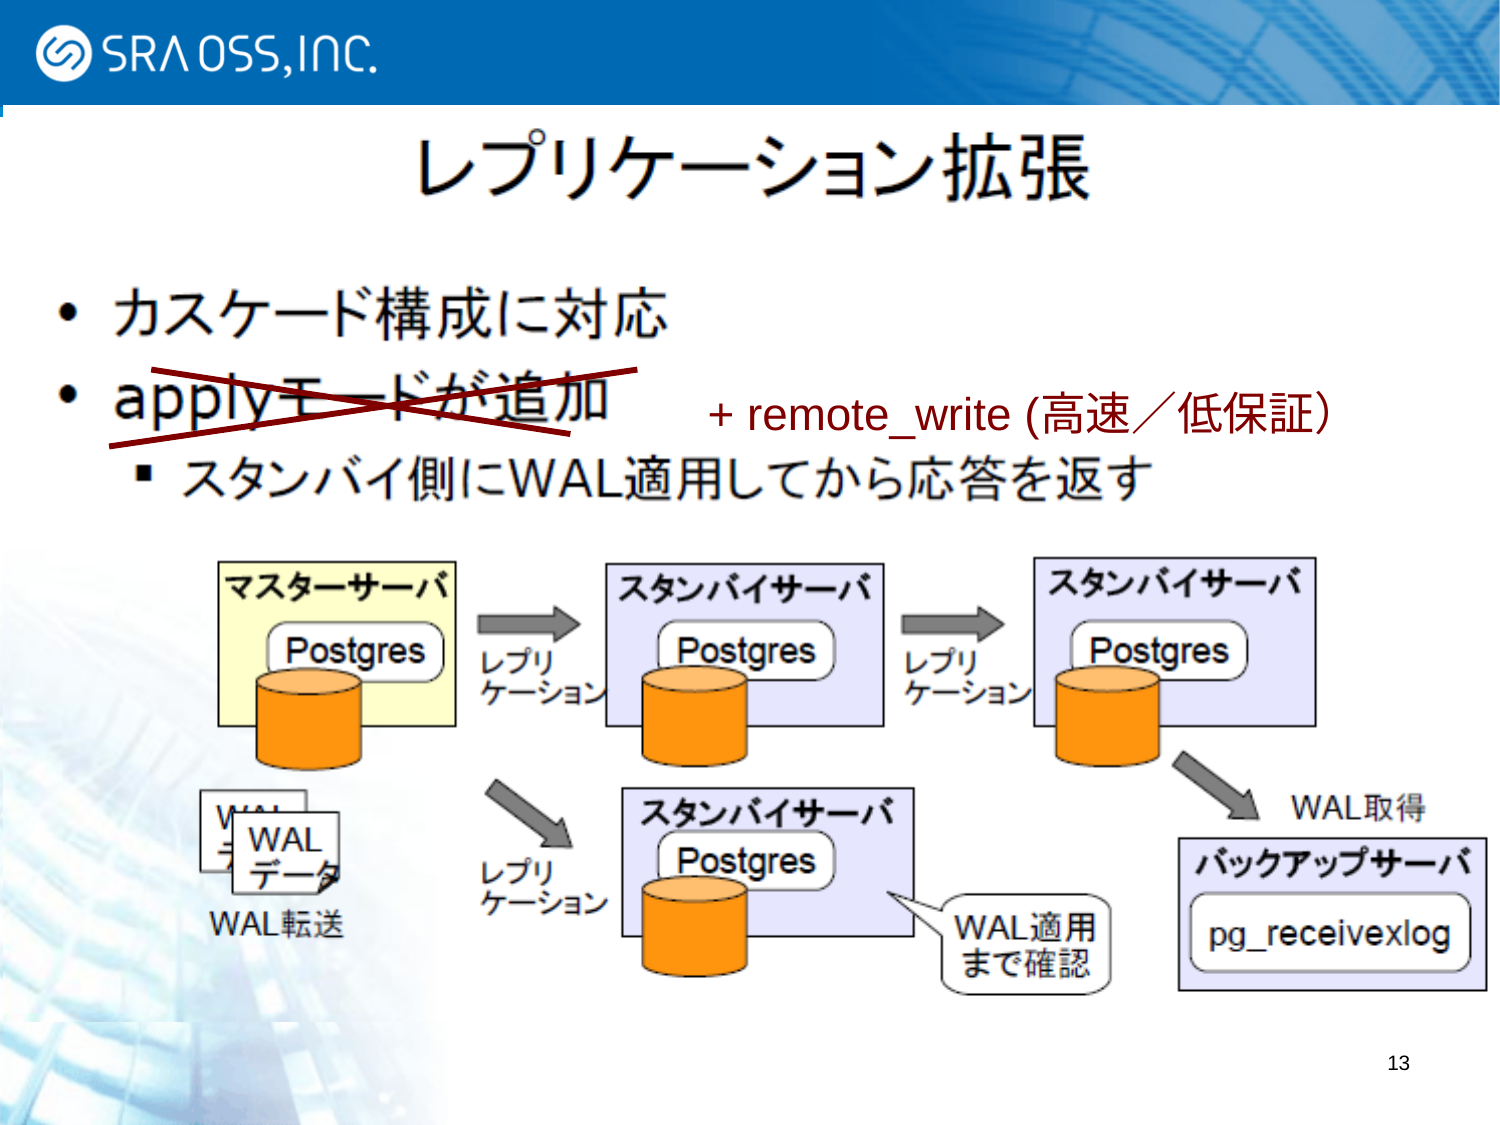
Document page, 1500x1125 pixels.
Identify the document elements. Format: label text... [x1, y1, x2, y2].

picture [0, 0, 1500, 1125]
text_box + remote_write (高速／低保証） [686, 364, 1359, 443]
